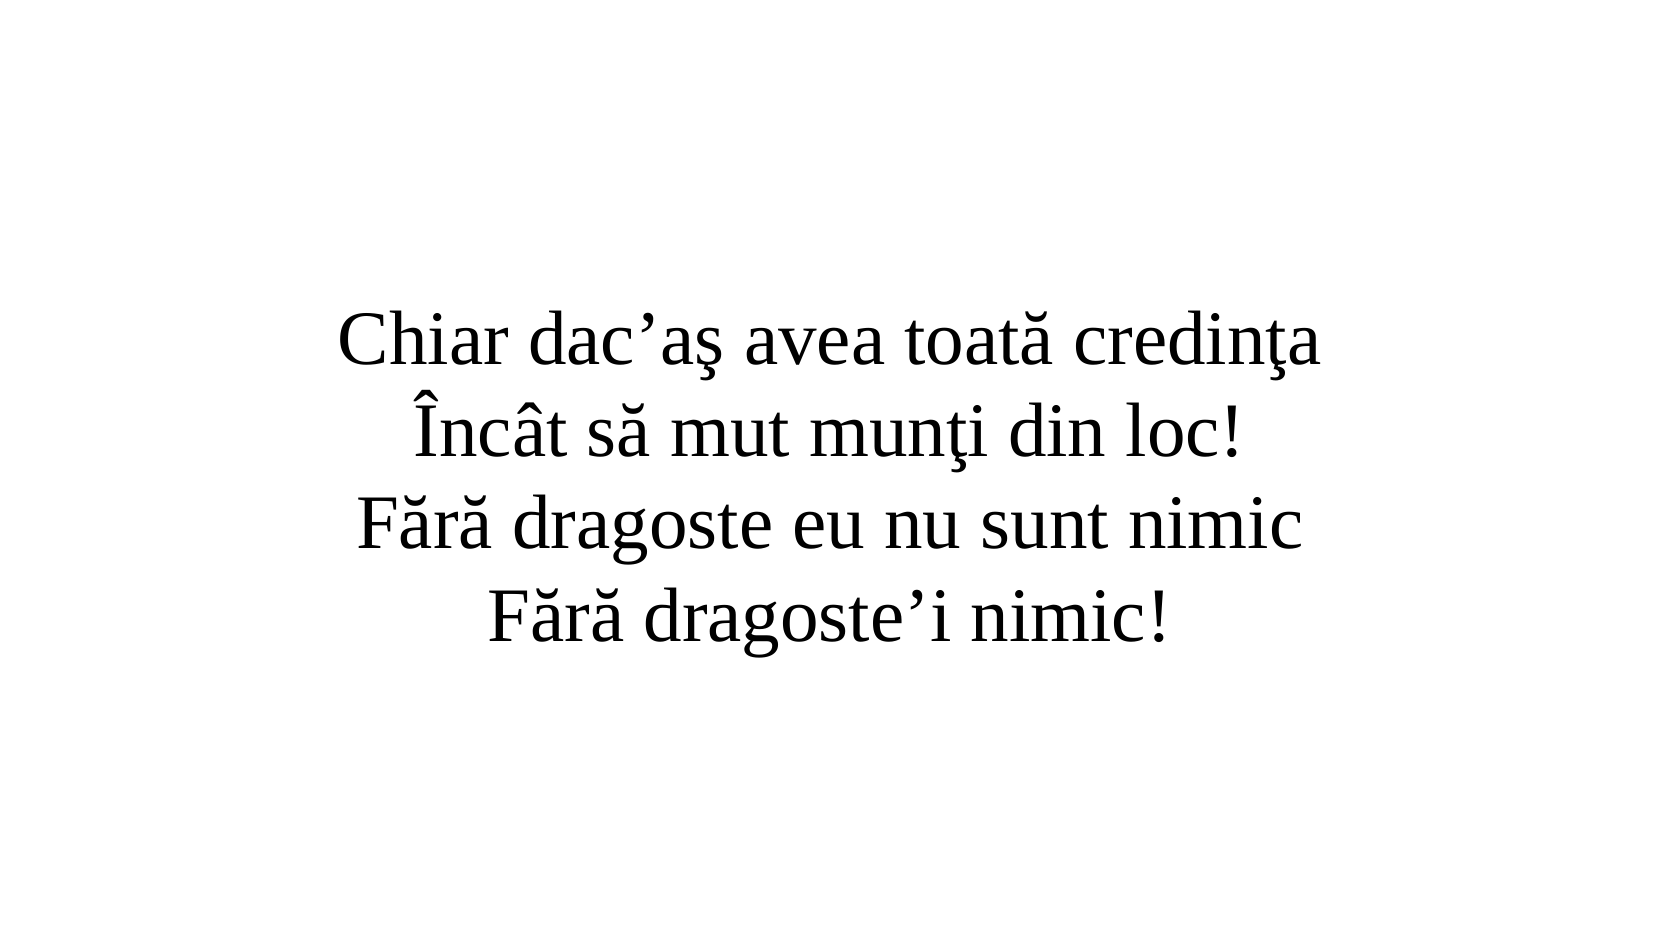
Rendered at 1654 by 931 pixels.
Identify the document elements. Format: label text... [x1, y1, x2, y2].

subtitle Chiar dac’aş avea toată credinţa Încât să mut munţi din loc! Fără dragoste eu nu sunt nimic Fără dragoste’i nimic! [0, 279, 1654, 671]
